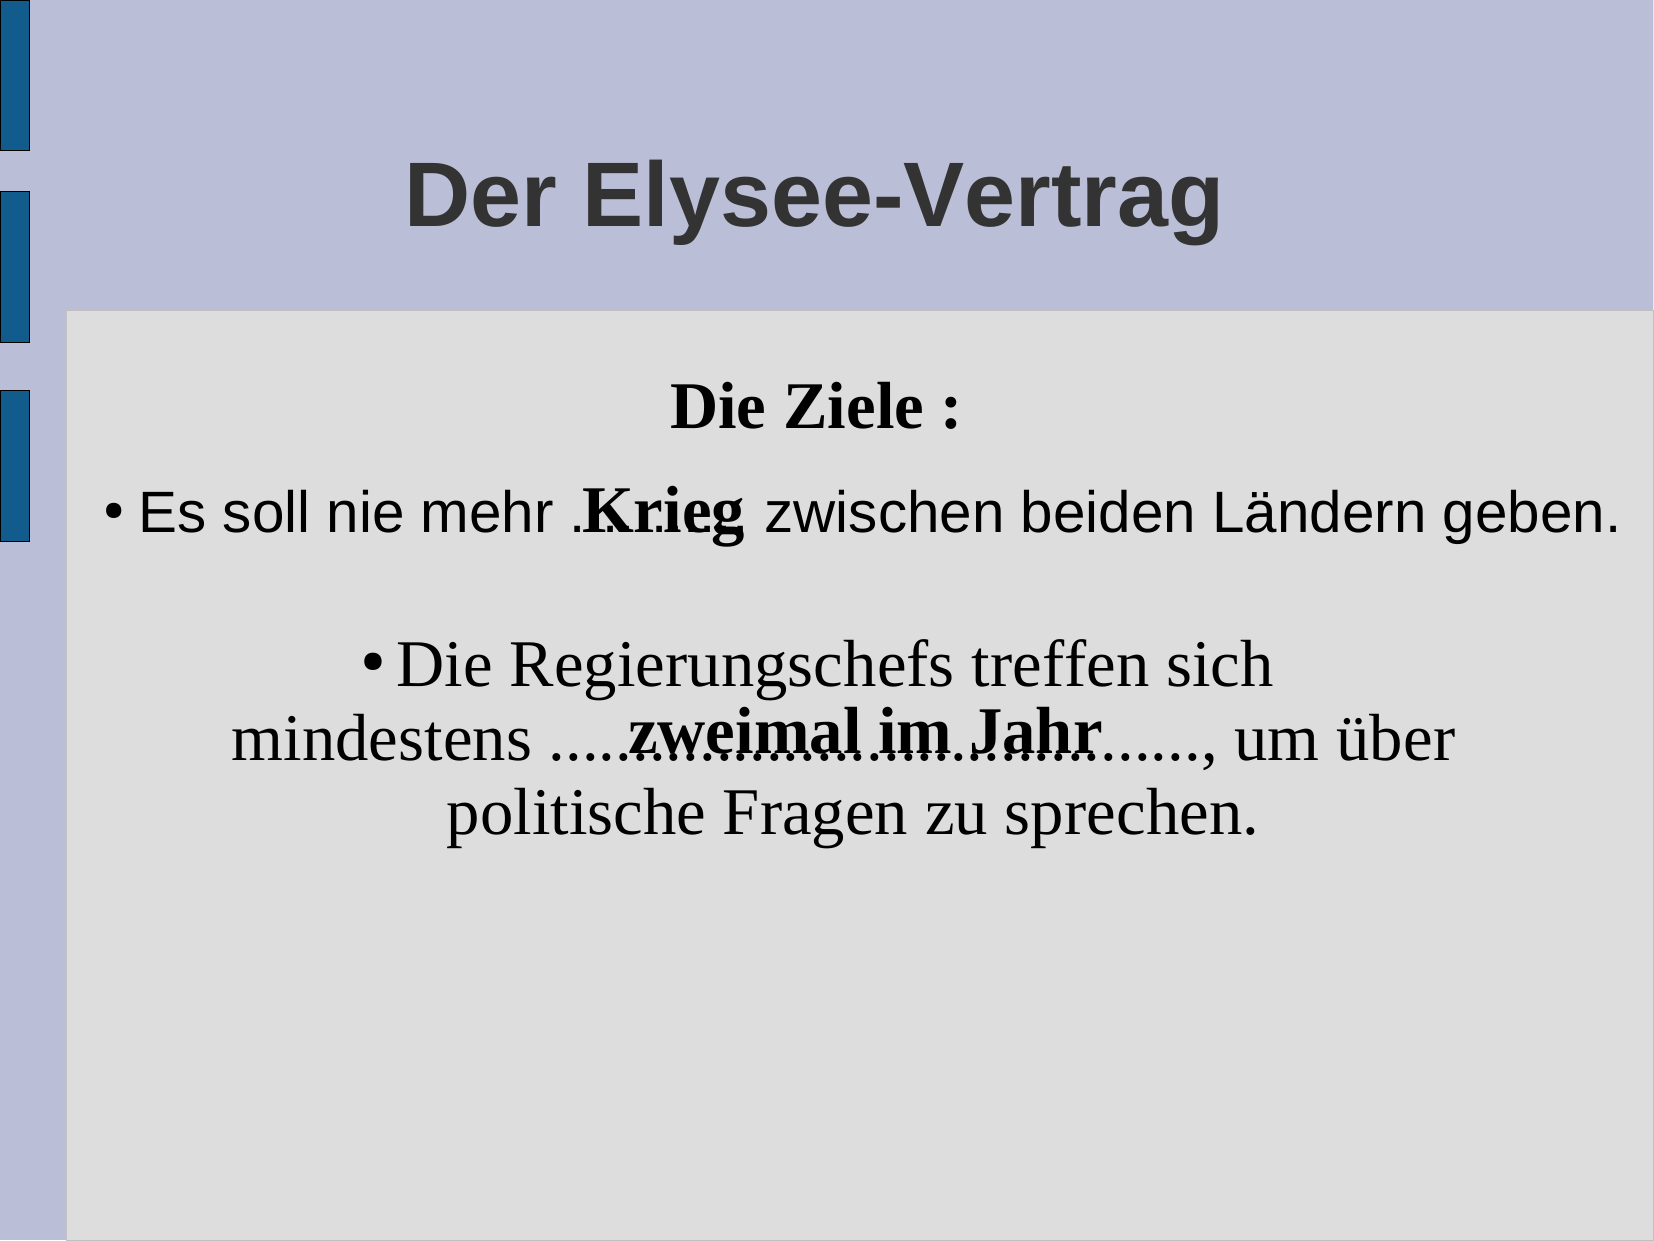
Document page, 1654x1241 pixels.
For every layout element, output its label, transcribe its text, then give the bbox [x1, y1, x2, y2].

title Der Elysee-Vertrag [121, 98, 1534, 291]
subtitle Die Regierungschefs treffen sich mindestens ......................................., um über politische Fragen zu sprechen. [59, 404, 1595, 923]
text_box Die Ziele : [620, 368, 1031, 443]
text_box Es soll nie mehr ........... zwischen beiden Ländern geben. [88, 472, 1654, 650]
text_box zweimal im Jahr [573, 693, 1123, 768]
